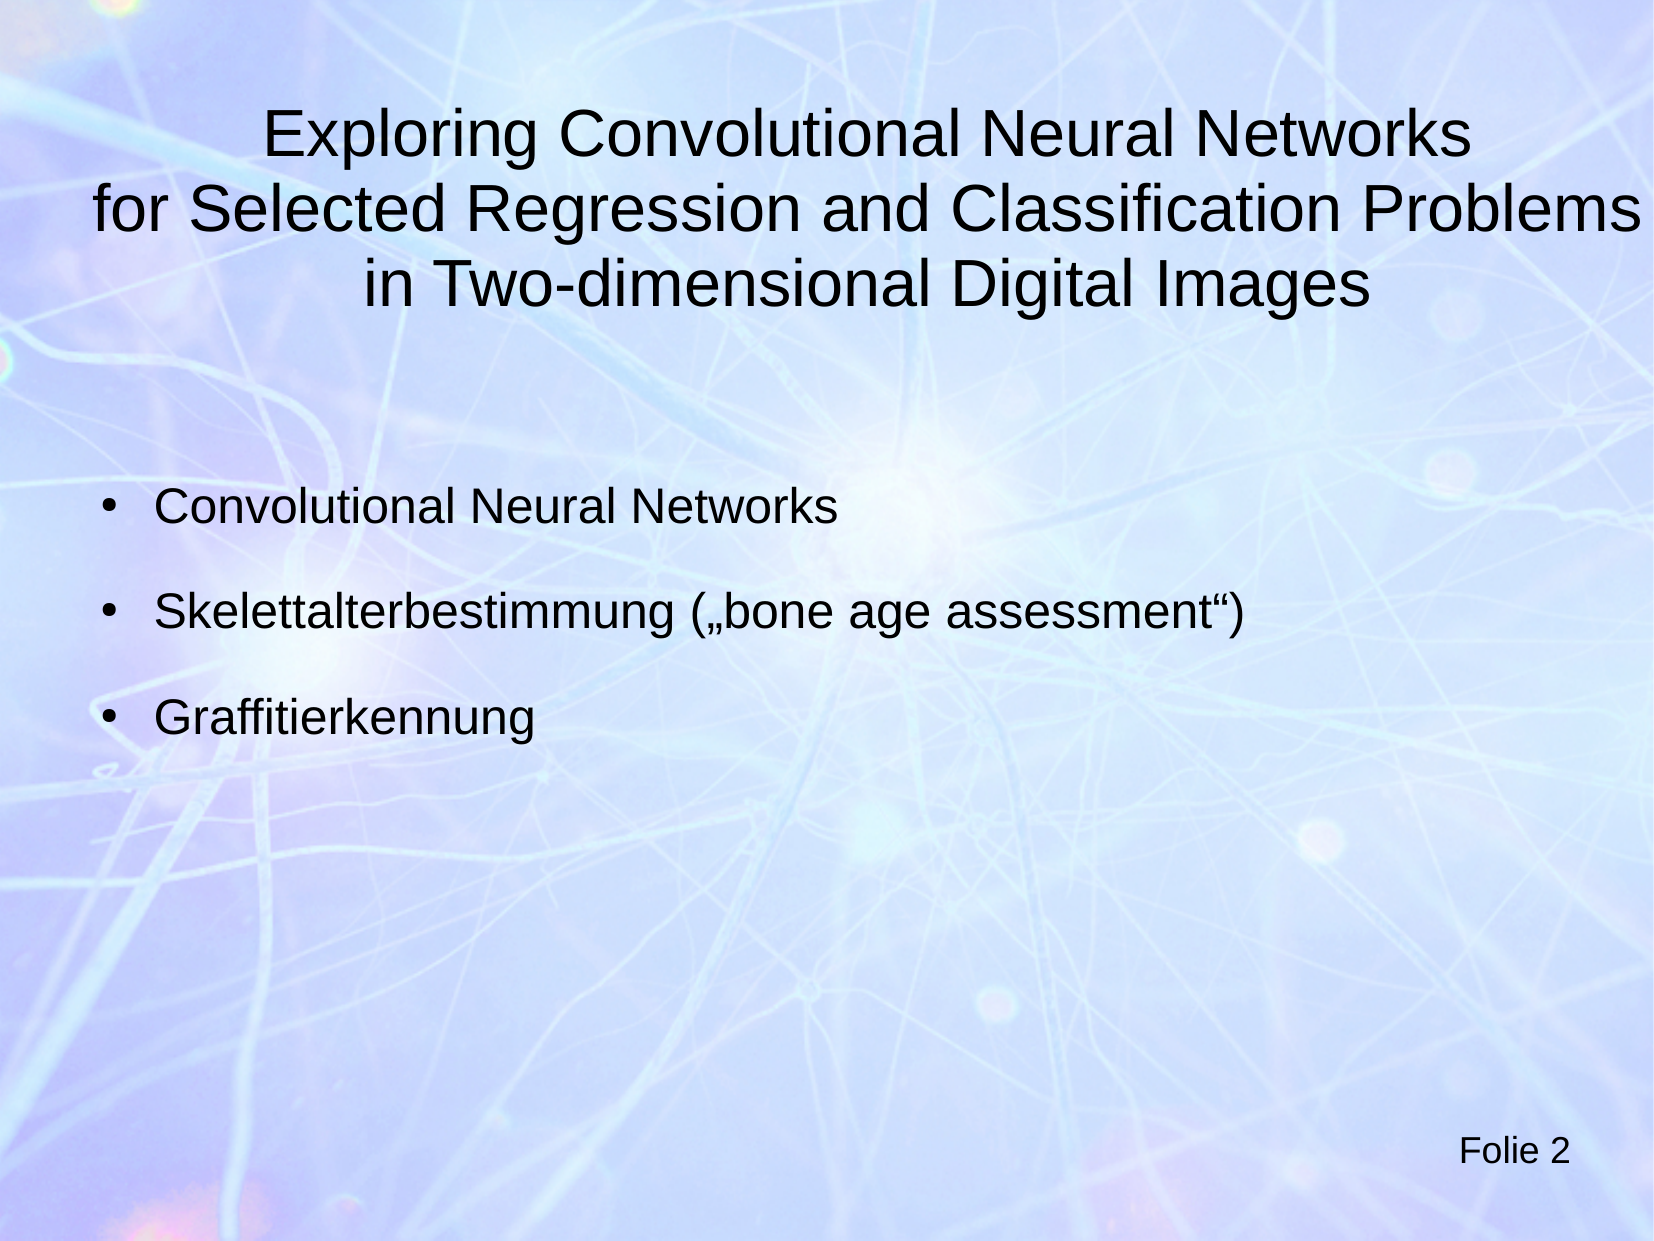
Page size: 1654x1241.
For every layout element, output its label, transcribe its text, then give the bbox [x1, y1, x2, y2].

picture [0, 0, 1654, 1241]
title Exploring Convolutional Neural Networks for Selected Regression and Classification Problems in Two-dimensional Digital Images [82, 3, 1654, 414]
list Convolutional Neural Networks Skelettalterbestimmung („bone age assessment“) Graffitierkennung [82, 450, 1571, 1170]
